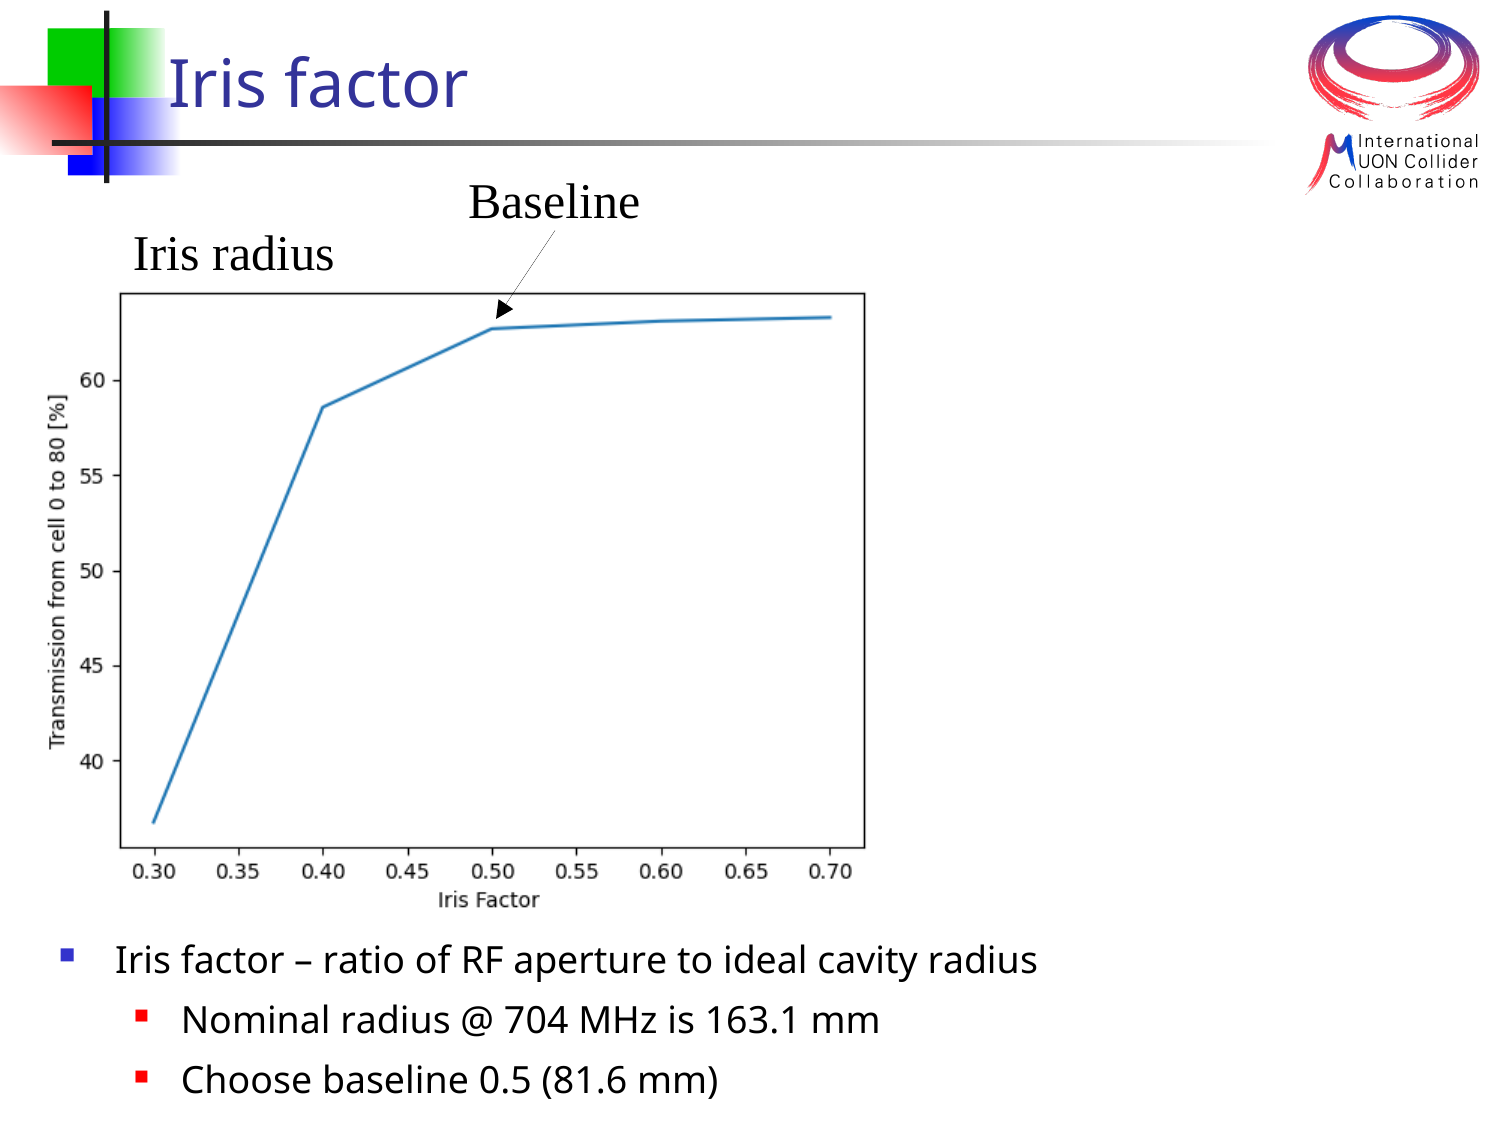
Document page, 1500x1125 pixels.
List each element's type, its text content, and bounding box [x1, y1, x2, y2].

list Iris factor – ratio of RF aperture to ideal cavity radius Nominal radius @ 704 MHz is 163.1 mm Choose baseline 0.5 (81.6 mm) [59, 933, 1476, 1125]
text_box Baseline [453, 166, 656, 237]
picture [1305, 15, 1480, 195]
text_box Iris radius [118, 218, 350, 289]
title Iris factor [168, 0, 1447, 176]
picture [0, 206, 960, 927]
